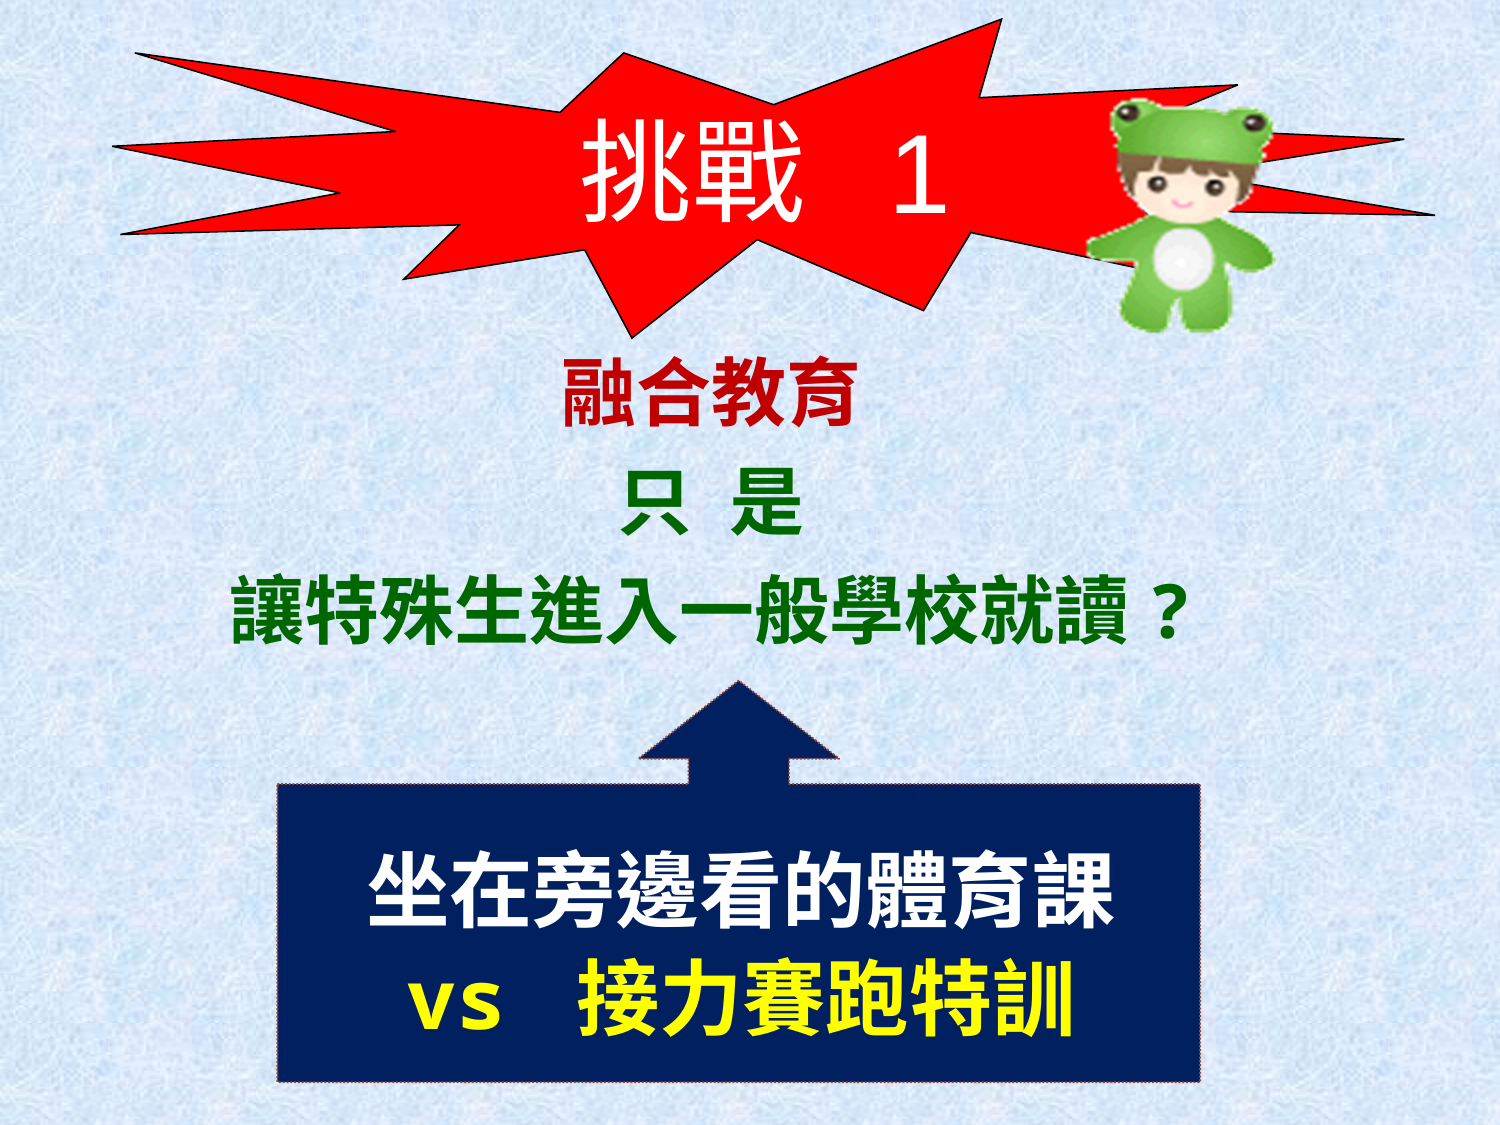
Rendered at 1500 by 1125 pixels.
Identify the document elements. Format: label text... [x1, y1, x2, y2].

text_box 坐在旁邊看的體育課 vs 接力賽跑特訓 [331, 822, 1152, 1054]
text_box 挑戰 1 [1134, 84, 1238, 90]
text_box 挑戰 1 [1283, 133, 1405, 159]
text_box 挑戰 1 [112, 19, 1080, 339]
text_box [277, 680, 1201, 1083]
picture [1080, 90, 1283, 339]
list 融合教育 只 是 讓特殊生進入一般學校就讀? [214, 338, 1281, 1093]
text_box 挑戰 1 [1283, 189, 1436, 216]
